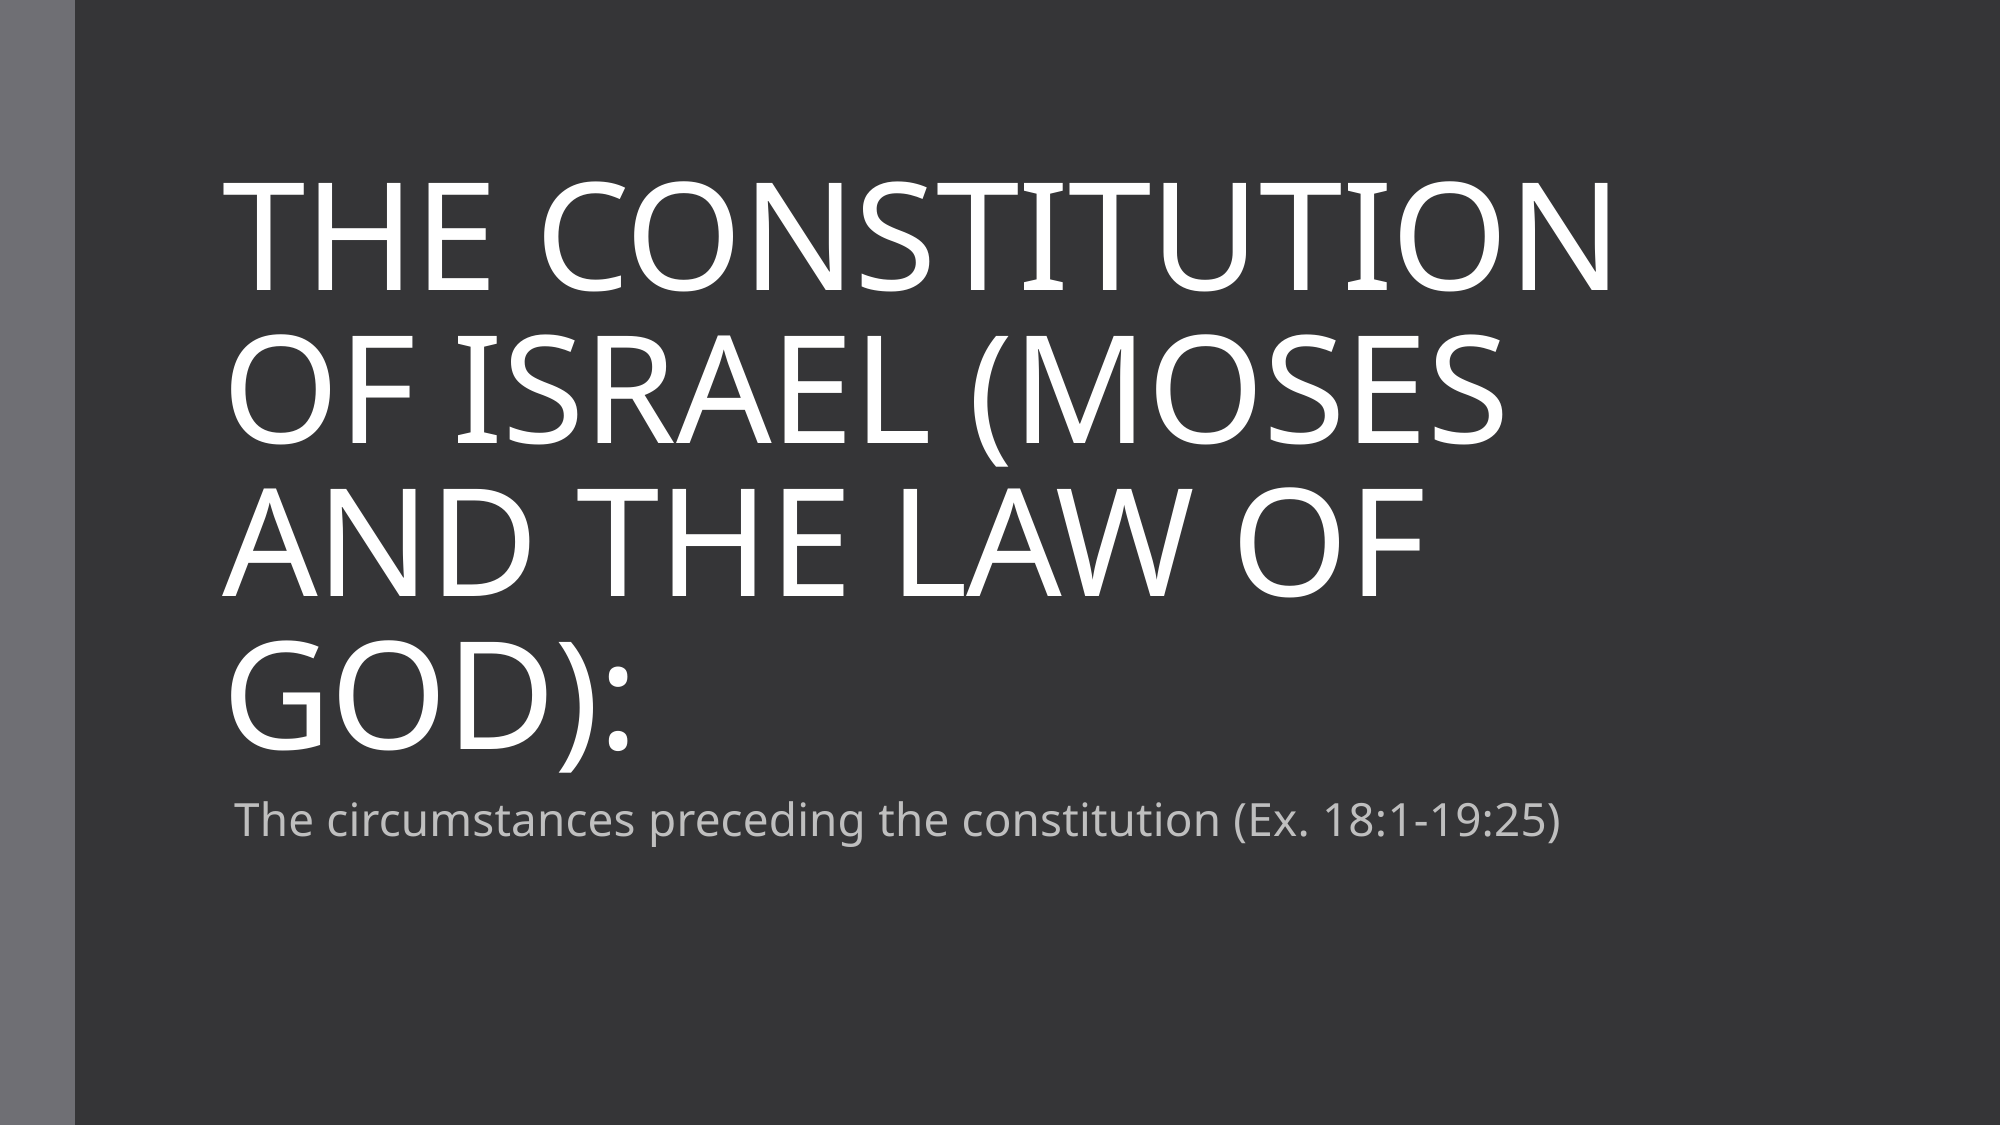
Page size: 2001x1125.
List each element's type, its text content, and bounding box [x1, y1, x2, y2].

title THE CONSTITUTION OF ISRAEL (MOSES AND THE LAW OF GOD): [206, 124, 1752, 787]
subtitle The circumstances preceding the constitution (Ex. 18:1-19:25) [206, 787, 1752, 1066]
